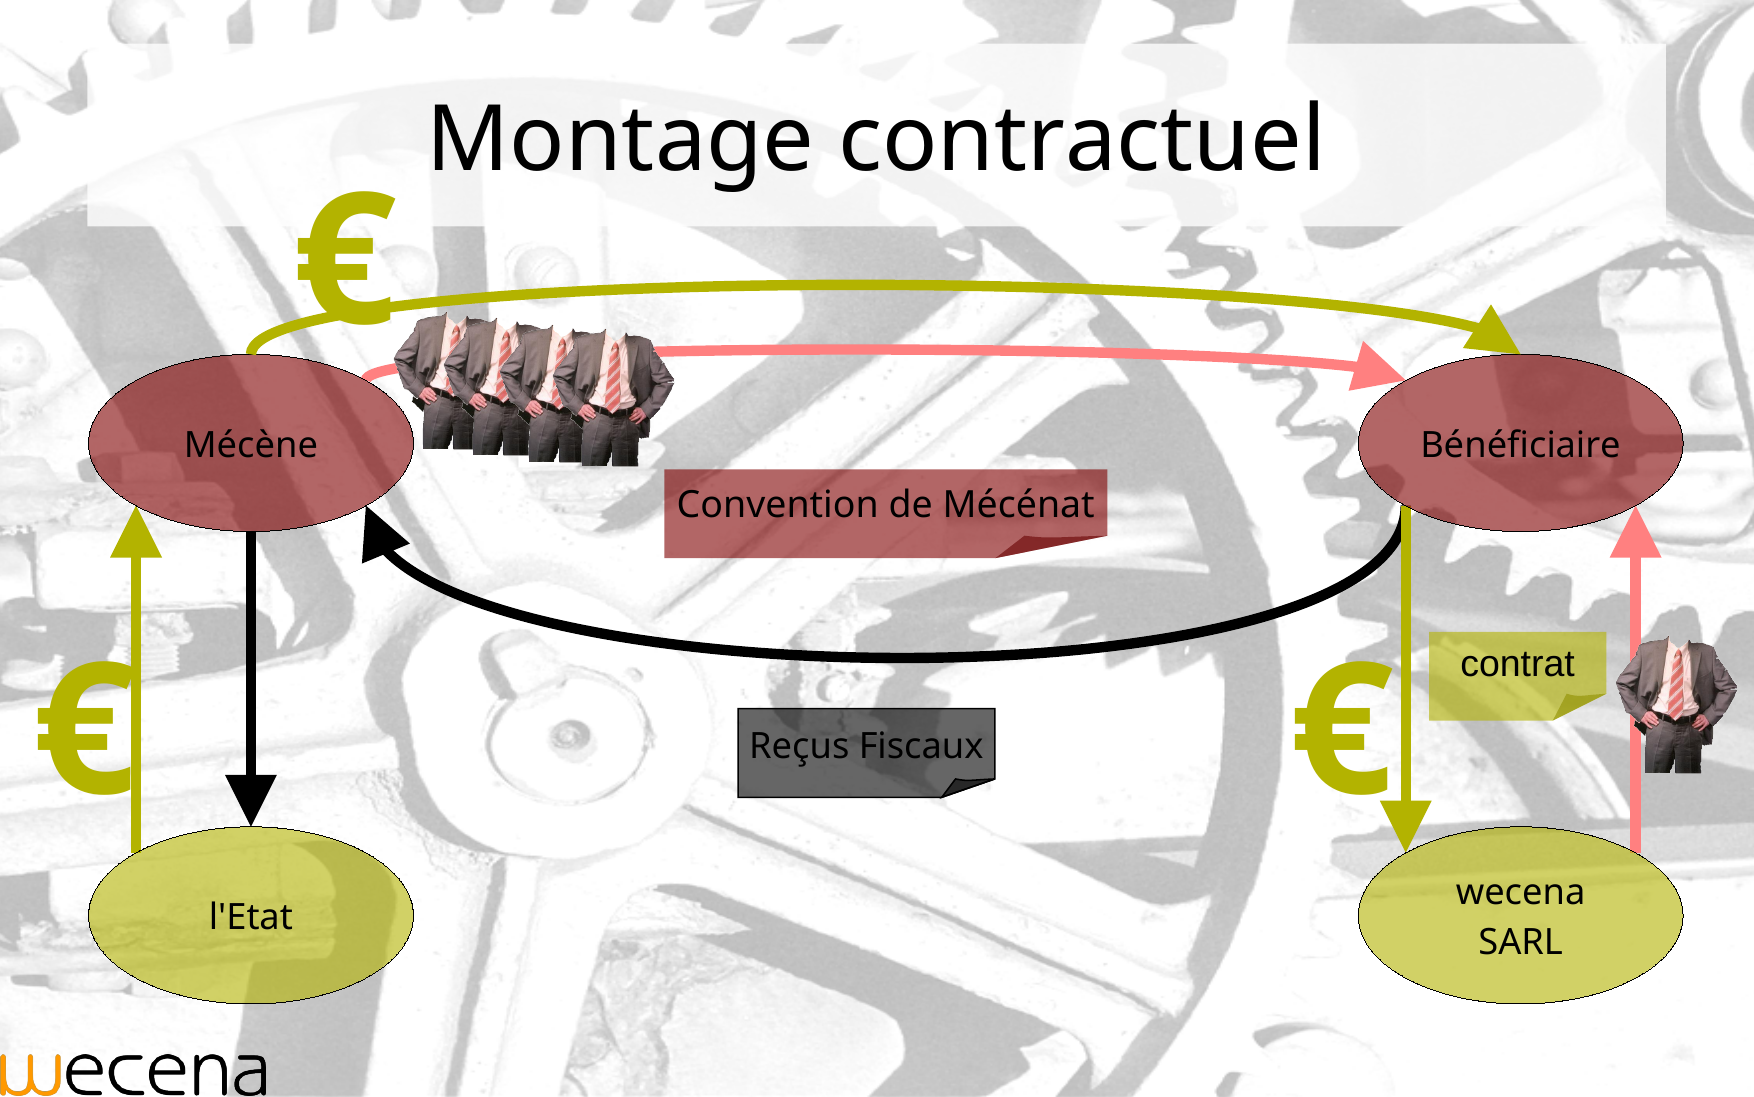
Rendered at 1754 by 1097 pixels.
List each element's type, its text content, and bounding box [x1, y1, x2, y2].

text_box l'Etat [88, 826, 414, 1004]
text_box contrat [1429, 631, 1607, 721]
text_box Convention de Mécénat [664, 469, 1108, 559]
title Montage contractuel [87, 43, 1666, 227]
text_box Reçus Fiscaux [738, 708, 995, 798]
text_box Bénéficiaire [1358, 354, 1684, 532]
picture [0, 0, 1754, 1097]
text_box € [1274, 590, 1388, 825]
text_box Mécène [88, 354, 413, 532]
text_box € [277, 120, 391, 355]
text_box € [17, 590, 131, 825]
text_box wecena SARL [1358, 826, 1684, 1004]
